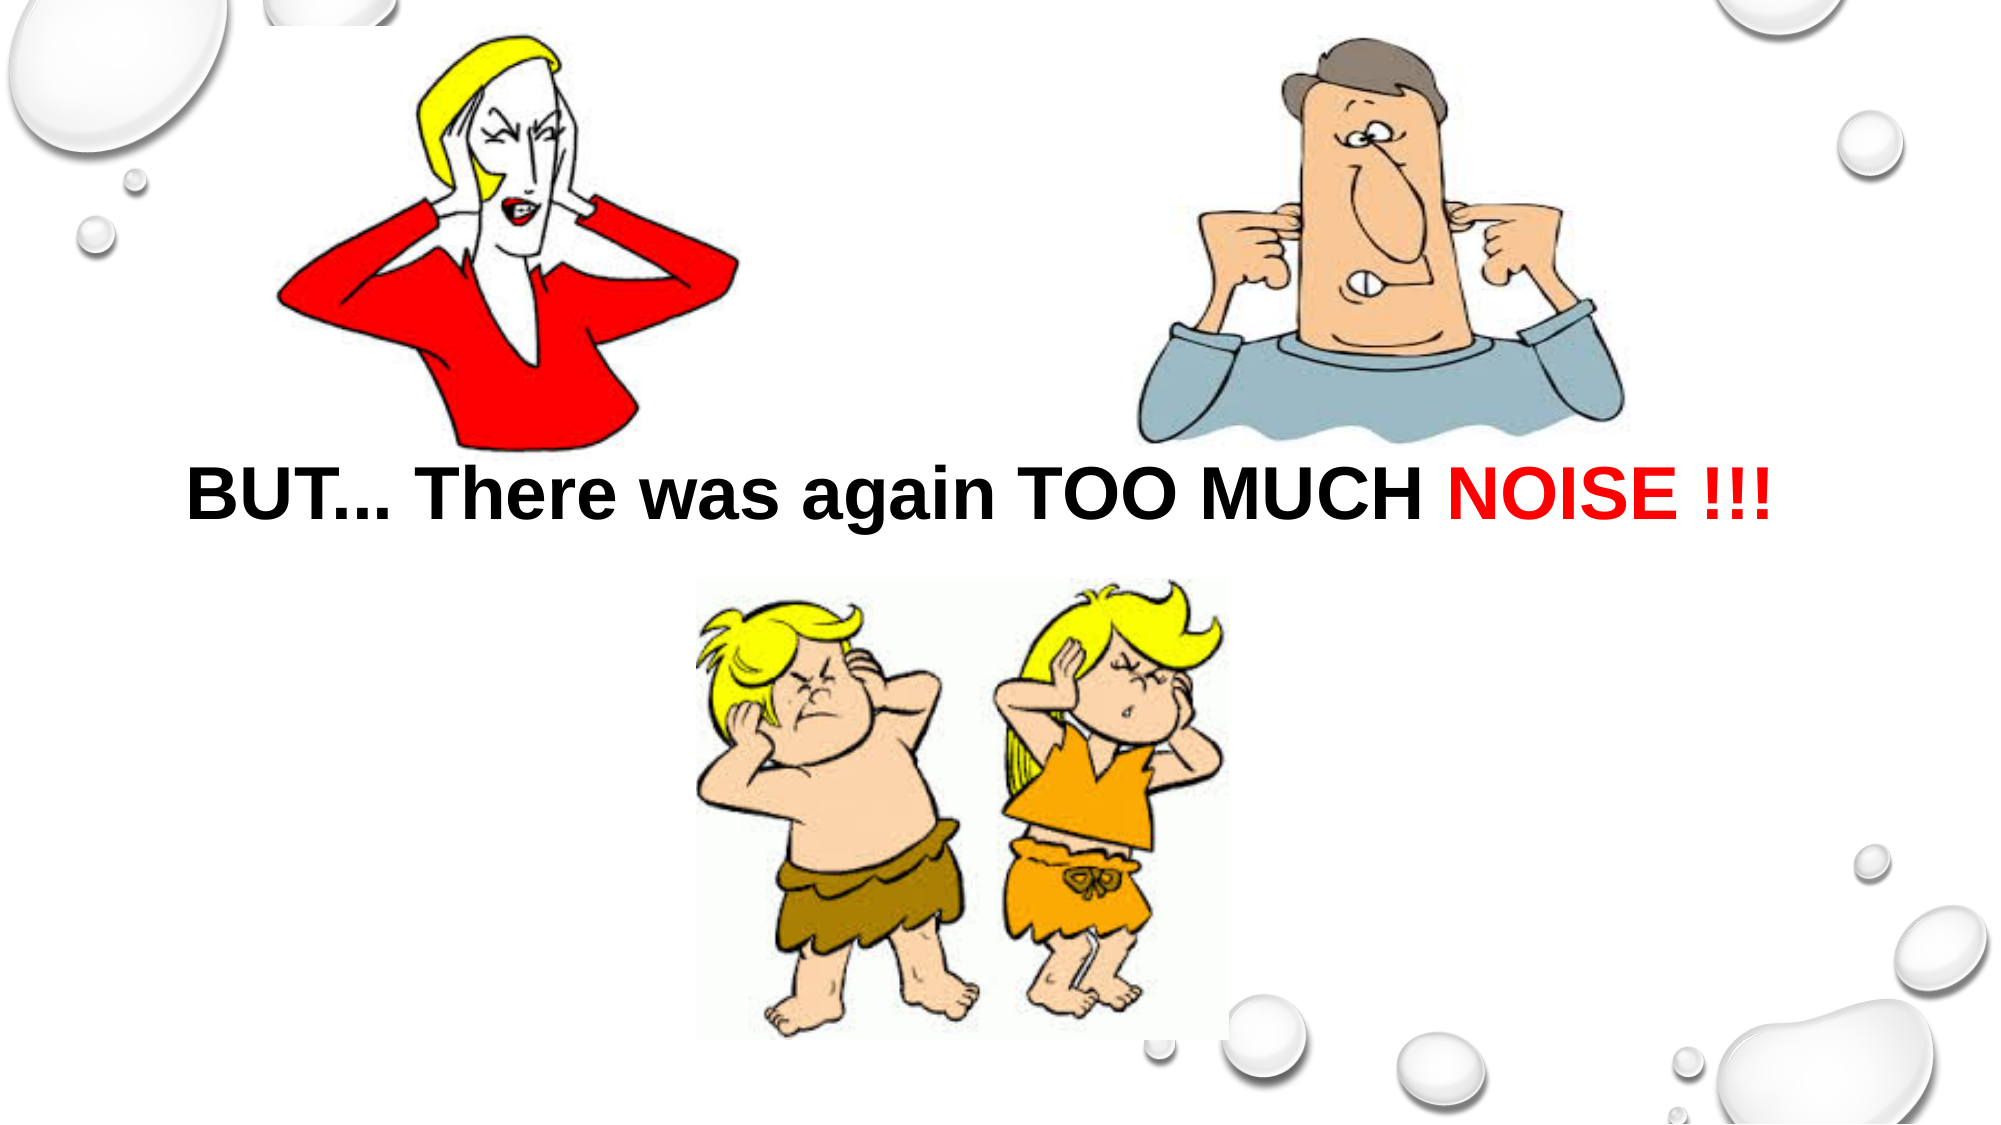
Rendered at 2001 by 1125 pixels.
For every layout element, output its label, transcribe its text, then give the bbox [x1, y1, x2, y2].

picture [0, 0, 1999, 1124]
text_box BUT... There was again TOO MUCH NOISE !!! [94, 436, 1867, 526]
